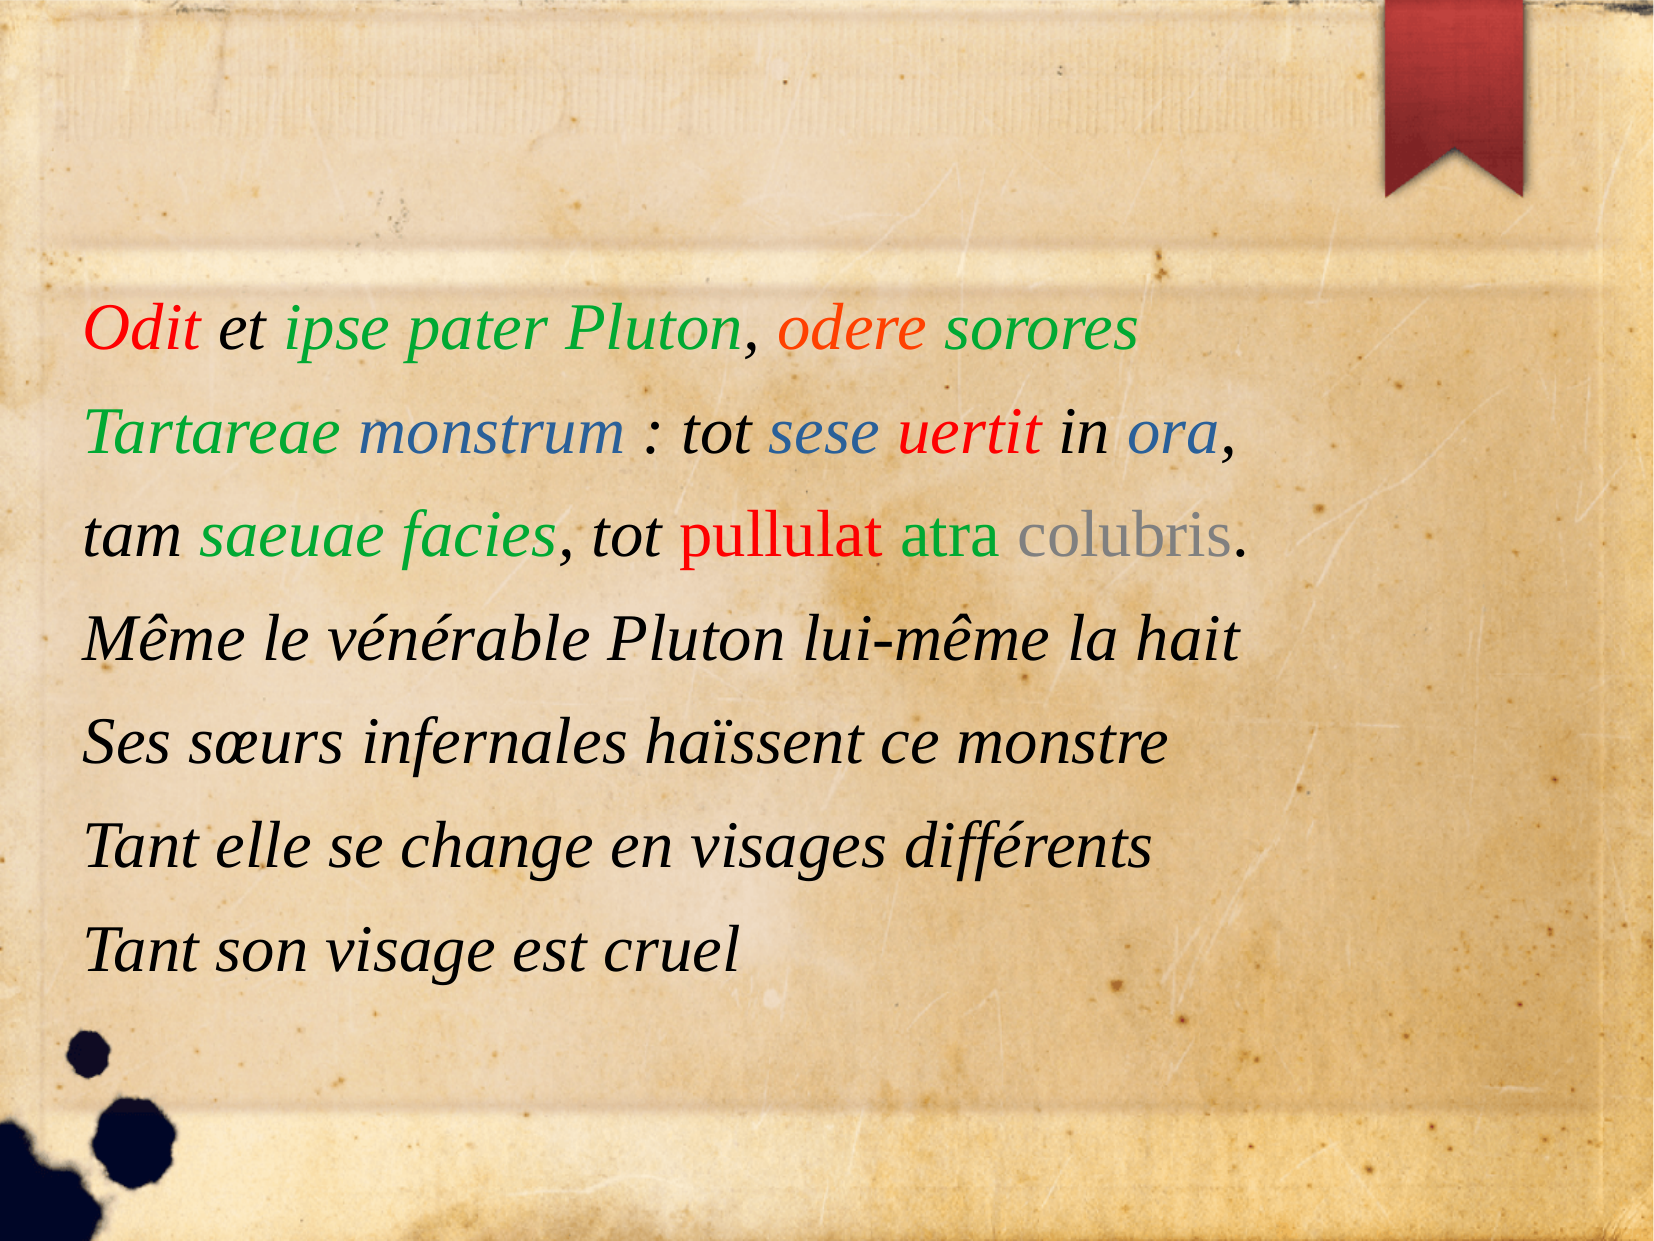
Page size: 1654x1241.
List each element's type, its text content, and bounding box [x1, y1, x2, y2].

list Odit et ipse pater Pluton, odere sorores Tartareae monstrum : tot sese uertit in ora, tam saeuae facies, tot pullulat atra colubris. Même le vénérable Pluton lui-même la hait Ses sœurs infernales haïssent ce monstre Tant elle se change en visages différents Tant son visage est cruel [82, 290, 1538, 1010]
picture [0, 0, 1654, 1241]
